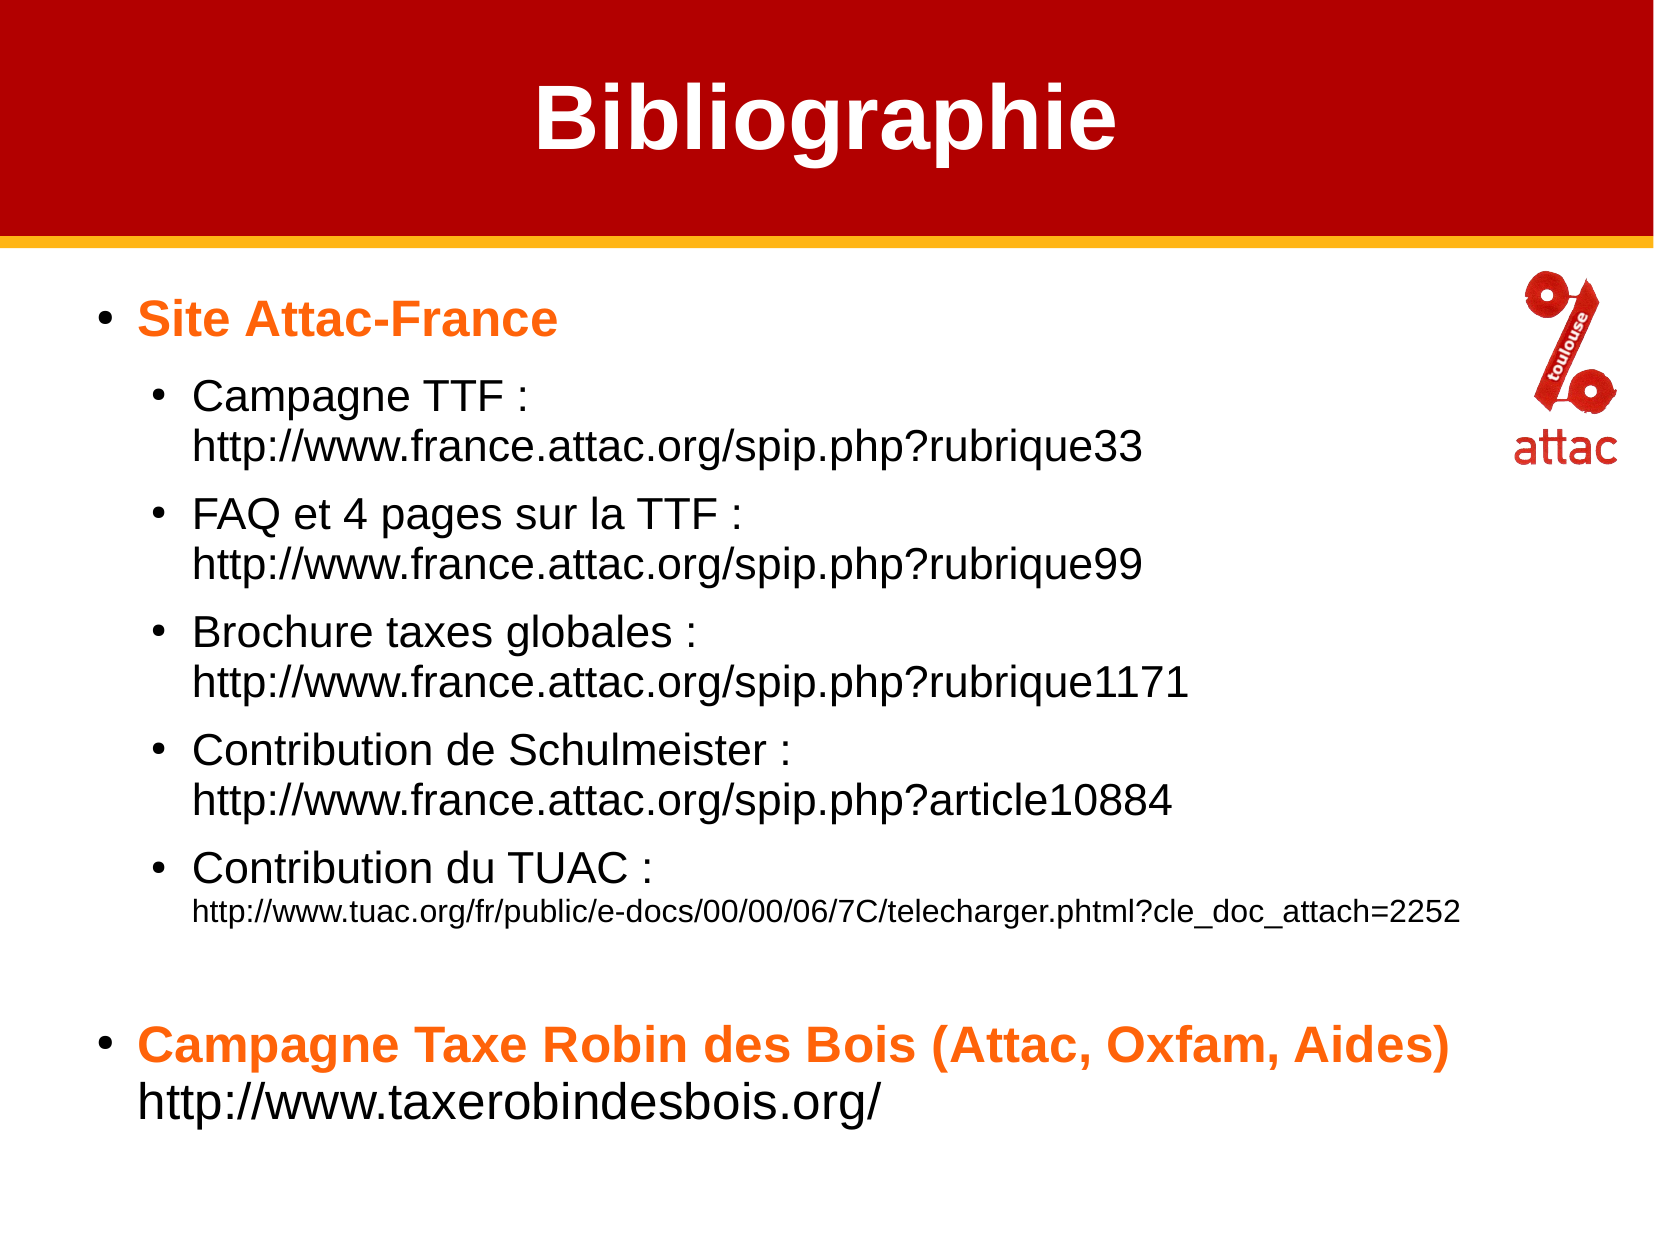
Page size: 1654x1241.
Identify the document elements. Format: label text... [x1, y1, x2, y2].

title Bibliographie [82, 21, 1571, 214]
list Site Attac-France Campagne TTF : http://www.france.attac.org/spip.php?rubrique33 FAQ et 4 pages sur la TTF : http://www.france.attac.org/spip.php?rubrique99 Brochure taxes globales : http://www.france.attac.org/spip.php?rubrique1171 Contribution de Schulmeister : http://www.france.attac.org/spip.php?article10884 Contribution du TUAC : http://www.tuac.org/fr/public/e-docs/00/00/06/7C/telecharger.phtml?cle_doc_attach=2252 Campagne Taxe Robin des Bois (Attac, Oxfam, Aides) http://www.taxerobindesbois.org/ [82, 290, 1506, 1152]
picture [1509, 265, 1625, 473]
